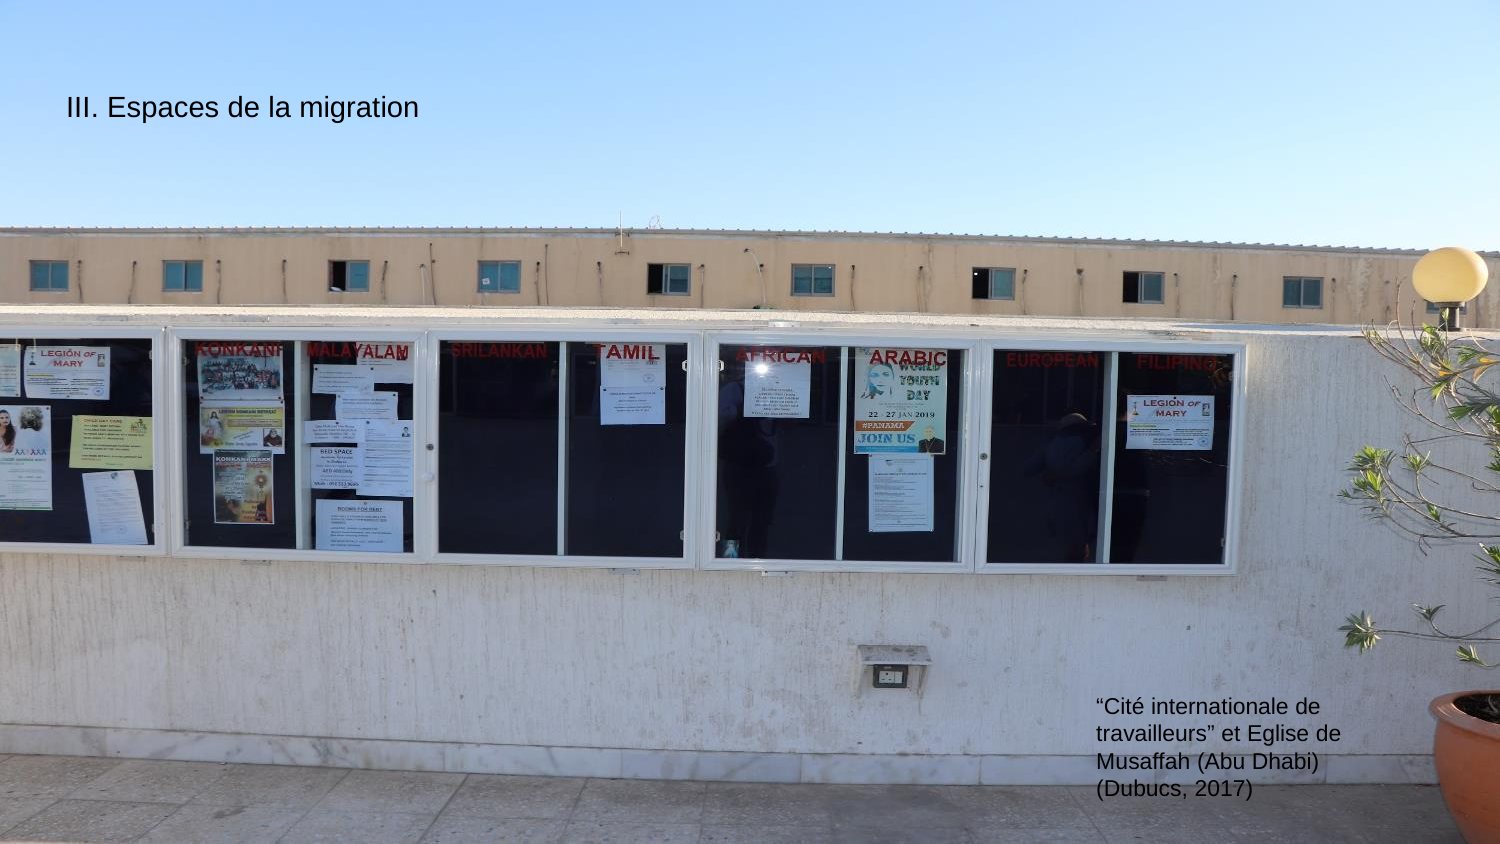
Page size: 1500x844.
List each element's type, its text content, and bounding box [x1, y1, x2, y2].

picture [0, 0, 1500, 844]
list [51, 189, 1449, 750]
text_box “Cité internationale de travailleurs” et Eglise de Musaffah (Abu Dhabi) (Dubucs, 2017) [1081, 676, 1418, 823]
title III. Espaces de la migration [51, 72, 1449, 167]
